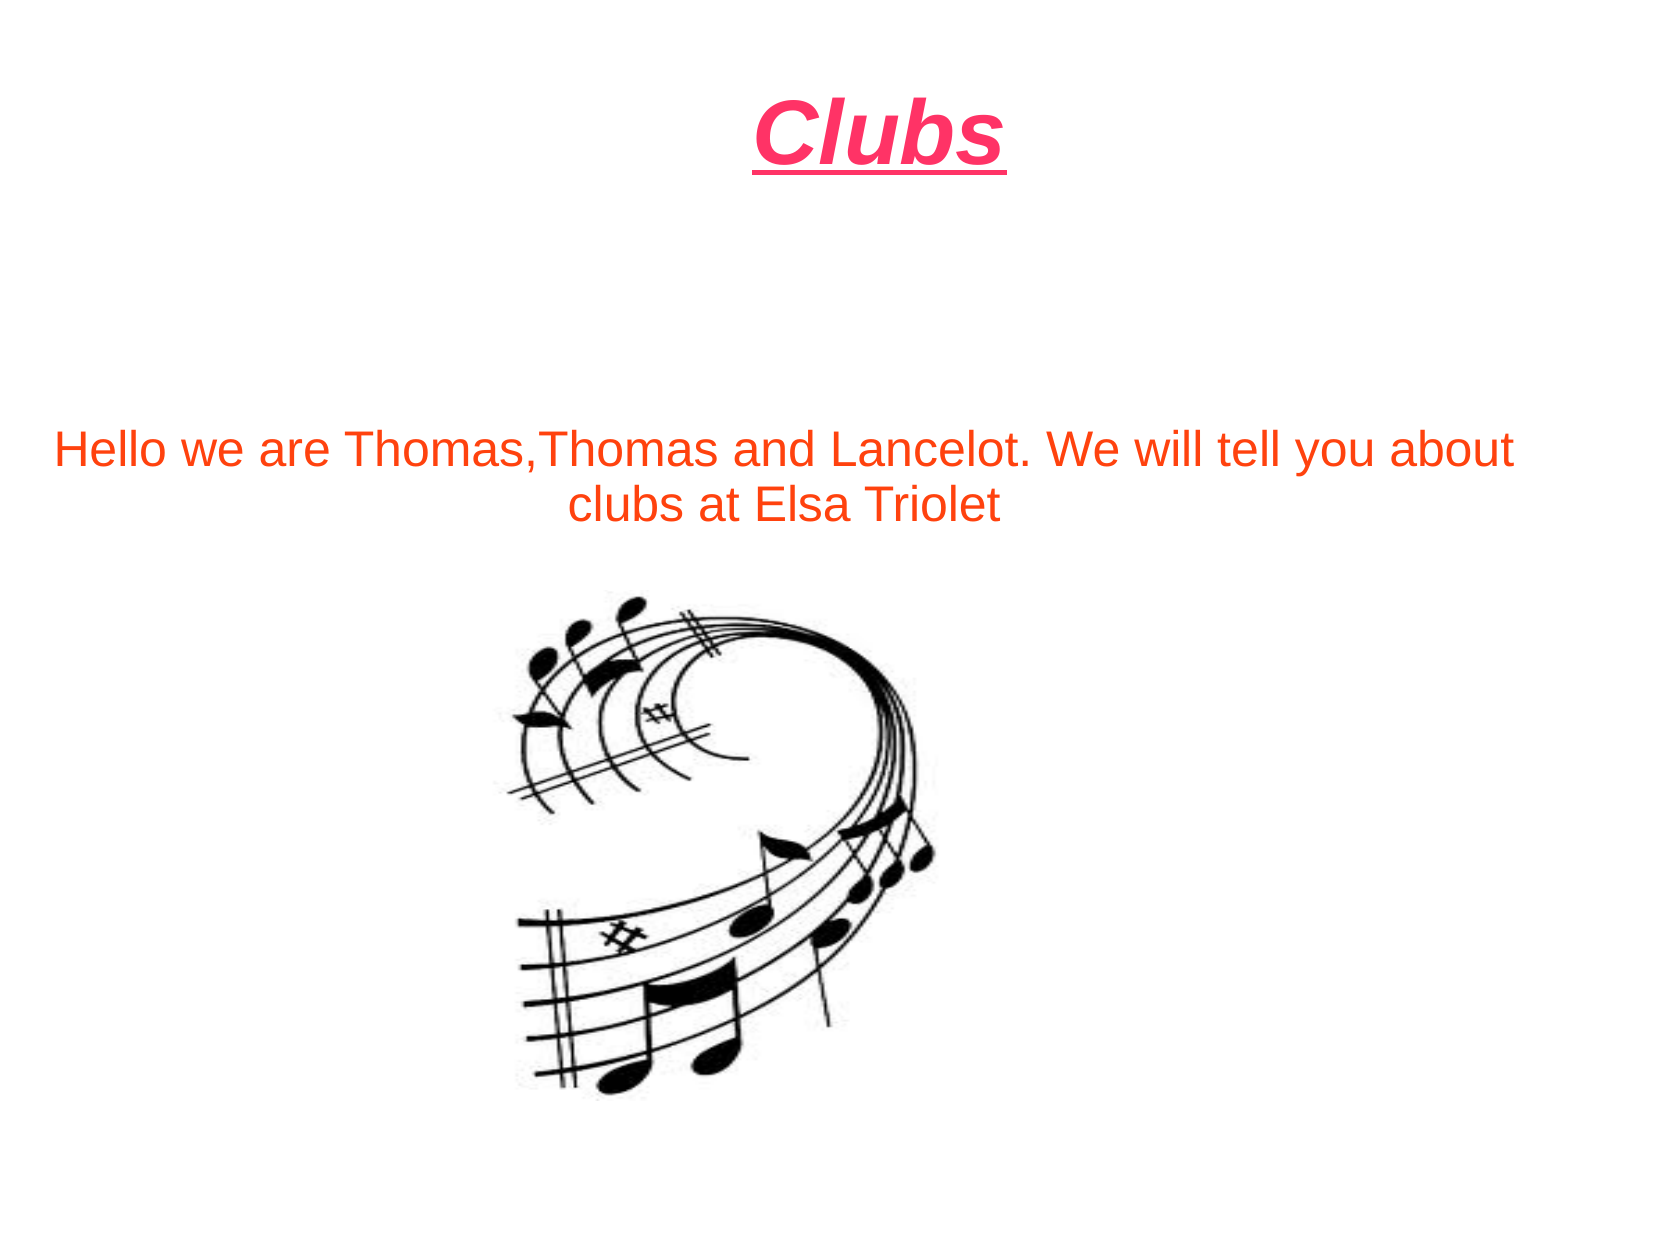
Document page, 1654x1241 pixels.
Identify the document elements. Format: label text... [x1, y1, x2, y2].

picture [472, 590, 975, 1101]
title Clubs [135, 29, 1625, 237]
subtitle Hello we are Thomas,Thomas and Lancelot. We will tell you about clubs at Elsa Triolet [47, 67, 1536, 886]
